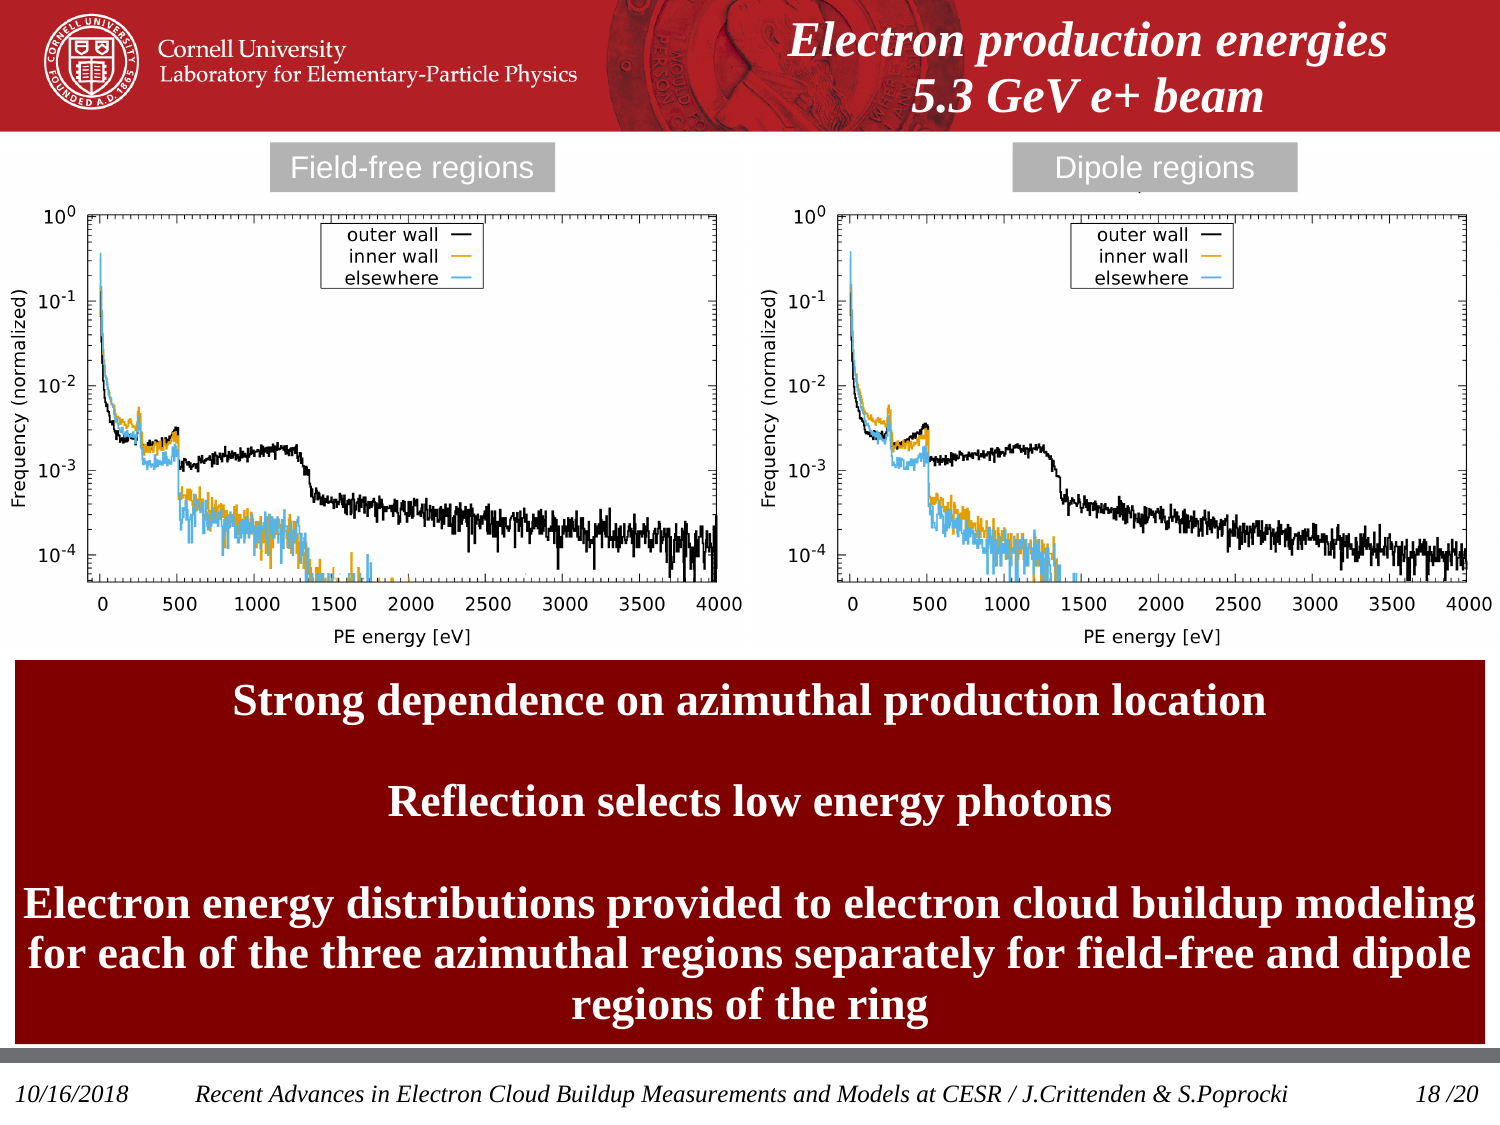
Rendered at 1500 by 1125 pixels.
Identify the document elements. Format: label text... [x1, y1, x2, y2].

text_box Field-free regions [270, 142, 556, 193]
text_box Dipole regions [1012, 142, 1298, 193]
text_box Strong dependence on azimuthal production location Reflection selects low energy photons Electron energy distributions provided to electron cloud buildup modeling for each of the three azimuthal regions separately for field-free and dipole regions of the ring [15, 660, 1486, 1045]
title Electron production energies 5.3 GeV e+ beam [675, 0, 1500, 136]
picture [0, 0, 675, 132]
picture [0, 149, 1500, 650]
